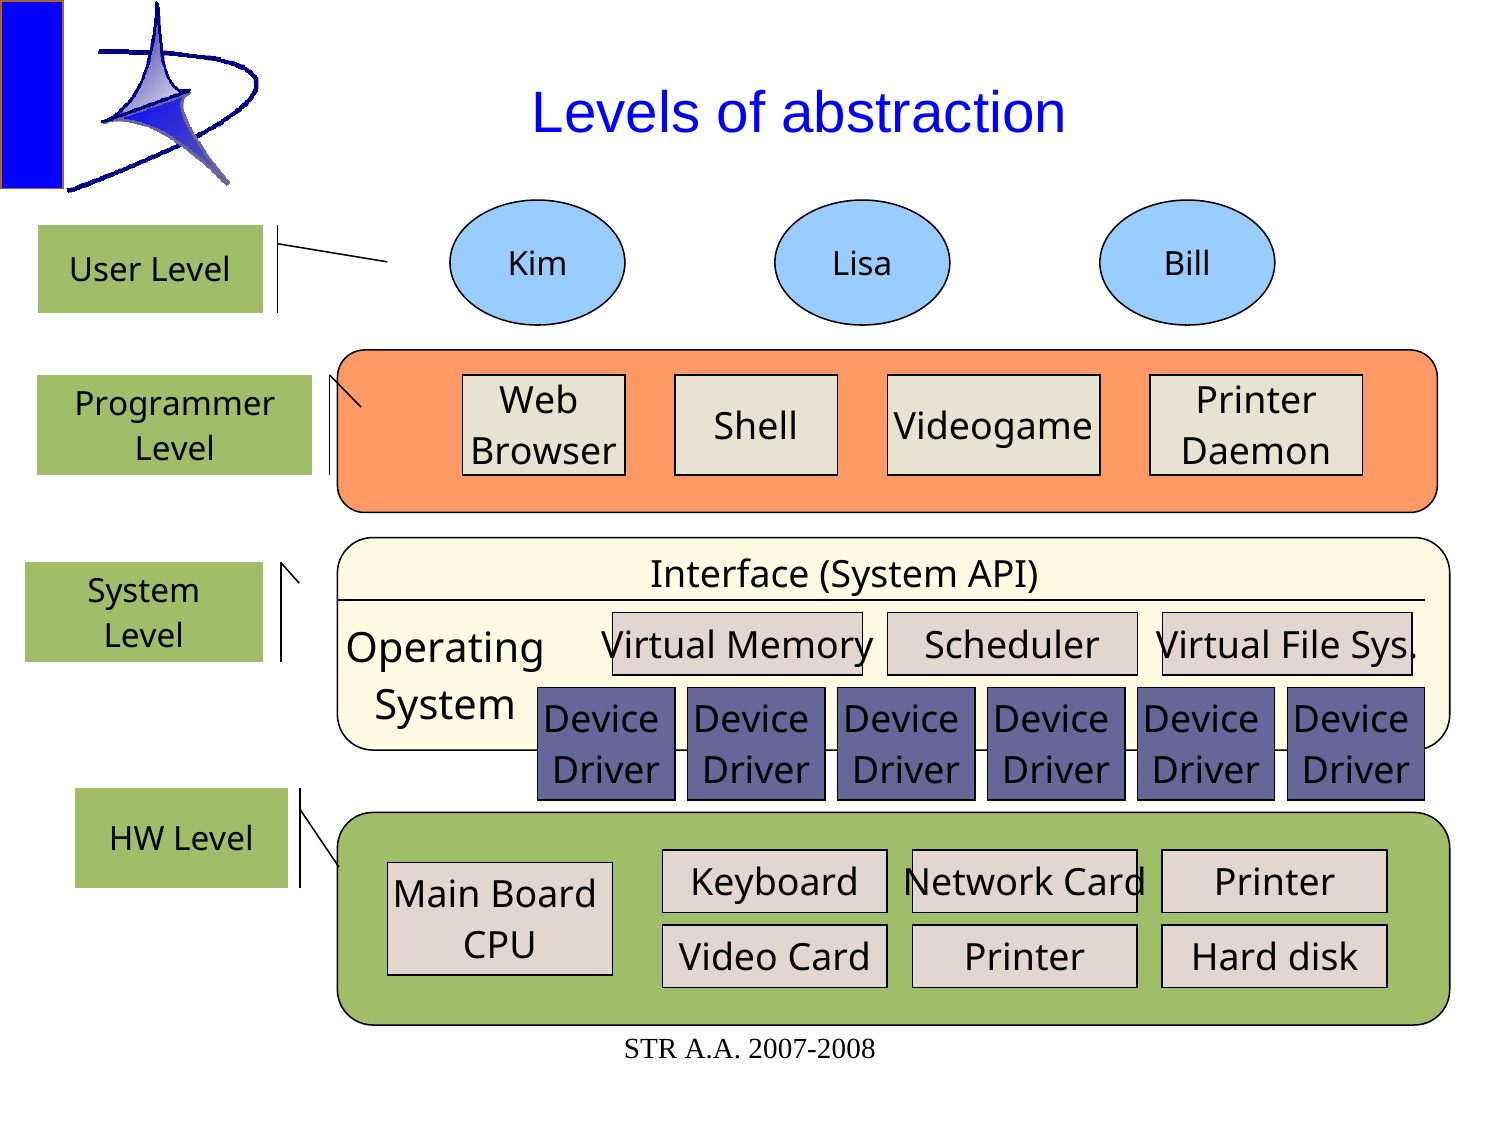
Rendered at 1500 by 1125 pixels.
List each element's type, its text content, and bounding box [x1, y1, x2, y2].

text_box Virtual Memory [612, 612, 863, 676]
text_box User Level [38, 225, 263, 313]
text_box Device Driver [1287, 687, 1425, 800]
title Levels of abstraction [174, 61, 1425, 164]
text_box Bill [1099, 200, 1275, 326]
text_box Device Driver [987, 687, 1125, 800]
text_box Web Browser [462, 374, 625, 475]
text_box [337, 812, 1450, 1026]
text_box [337, 537, 1450, 751]
text_box Device Driver [837, 687, 975, 800]
text_box Lisa [774, 200, 950, 326]
text_box Printer [1162, 849, 1388, 913]
text_box Main Board CPU [387, 862, 613, 975]
text_box Network Card [912, 849, 1138, 913]
text_box [348, 740, 537, 751]
text_box Keyboard [662, 849, 888, 913]
text_box System Level [25, 562, 263, 662]
text_box Operating System [330, 609, 560, 740]
text_box Video Card [662, 924, 888, 988]
text_box HW Level [75, 788, 288, 888]
text_box Shell [674, 374, 838, 475]
text_box Kim [449, 200, 625, 326]
text_box Device Driver [537, 687, 675, 800]
picture [62, 0, 263, 197]
text_box Printer [912, 924, 1138, 988]
text_box Virtual File Sys. [1162, 612, 1413, 676]
text_box Device Driver [1137, 687, 1275, 800]
text_box [337, 349, 1438, 513]
text_box Videogame [887, 374, 1100, 475]
text_box Programmer Level [37, 375, 312, 475]
text_box Scheduler [887, 612, 1138, 676]
text_box Device Driver [687, 687, 825, 800]
text_box Printer Daemon [1149, 374, 1363, 475]
text_box Hard disk [1162, 924, 1388, 988]
text_box Interface (System API) [635, 539, 1054, 607]
